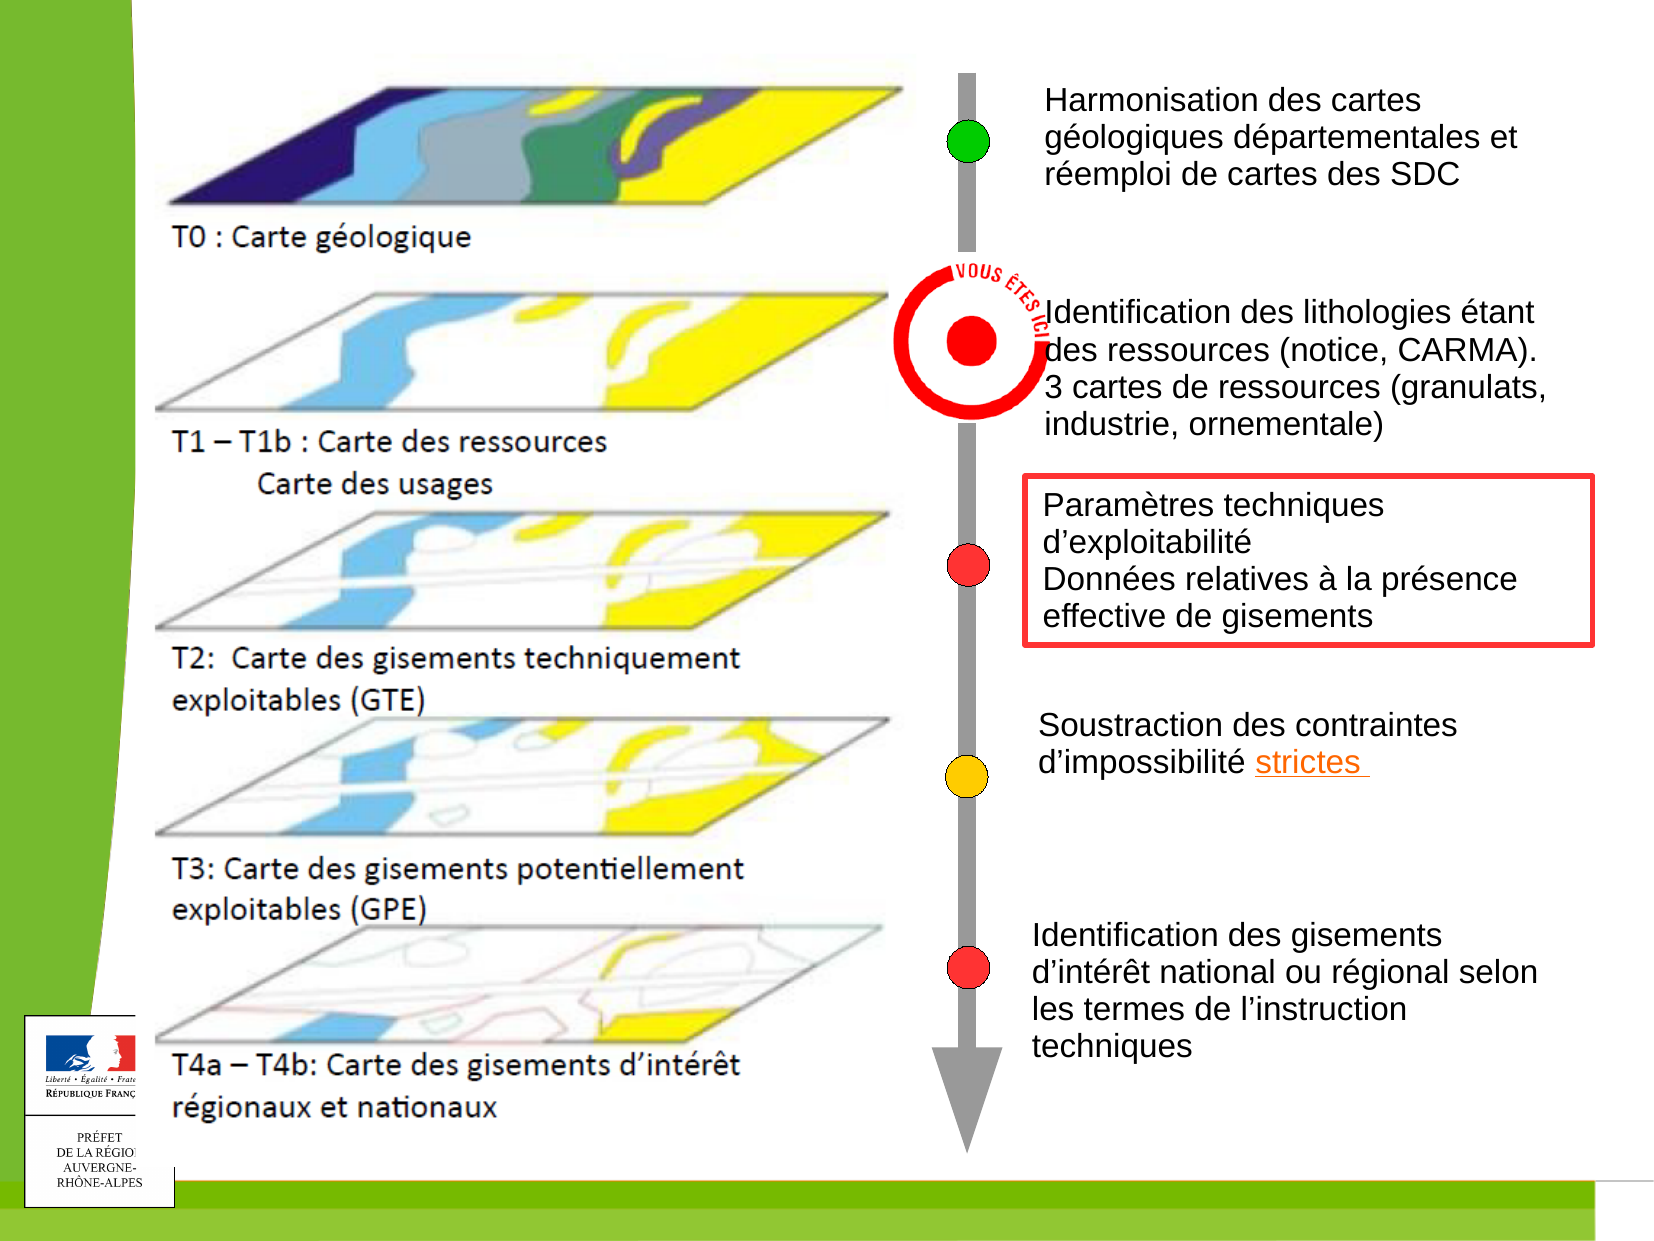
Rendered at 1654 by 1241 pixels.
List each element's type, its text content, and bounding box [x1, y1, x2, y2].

text_box [947, 543, 990, 587]
text_box [945, 755, 989, 798]
text_box Paramètres techniques d’exploitabilité Données relatives à la présence effective de gisements [1025, 476, 1593, 645]
text_box Harmonisation des cartes géologiques départementales et réemploi de cartes des SDC [1029, 74, 1598, 200]
text_box [947, 946, 990, 989]
text_box Identification des gisements d’intérêt national ou régional selon les termes de l’instruction techniques [1017, 909, 1585, 1072]
text_box [946, 119, 990, 163]
text_box Identification des lithologies étant des ressources (notice, CARMA). 3 cartes de ressources (granulats, industrie, ornementale) [1029, 286, 1598, 450]
text_box Soustraction des contraintes d’impossibilité strictes [1023, 699, 1591, 788]
picture [0, 0, 1654, 1241]
